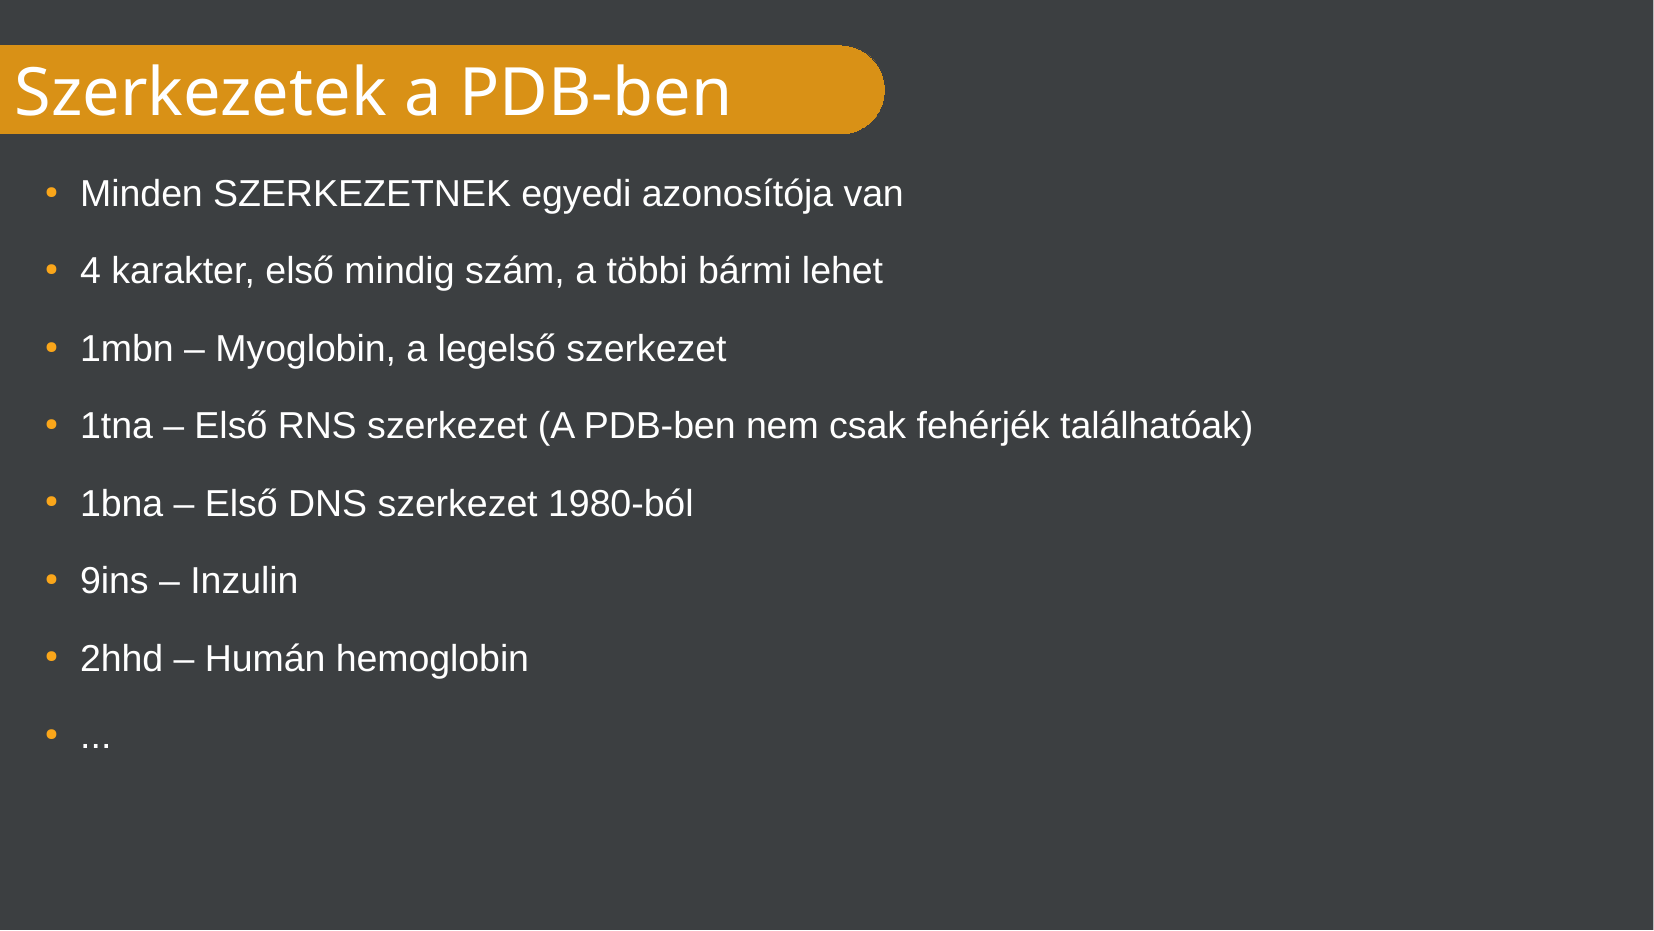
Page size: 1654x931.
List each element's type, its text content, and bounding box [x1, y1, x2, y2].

text_box [0, 44, 886, 135]
text_box Minden SZERKEZETNEK egyedi azonosítója van 4 karakter, első mindig szám, a többi bármi lehet 1mbn – Myoglobin, a legelső szerkezet 1tna – Első RNS szerkezet (A PDB-ben nem csak fehérjék találhatóak) 1bna – Első DNS szerkezet 1980-ból 9ins – Inzulin 2hhd – Humán hemoglobin ... [30, 165, 1606, 886]
text_box Szerkezetek a PDB-ben [0, 45, 841, 135]
